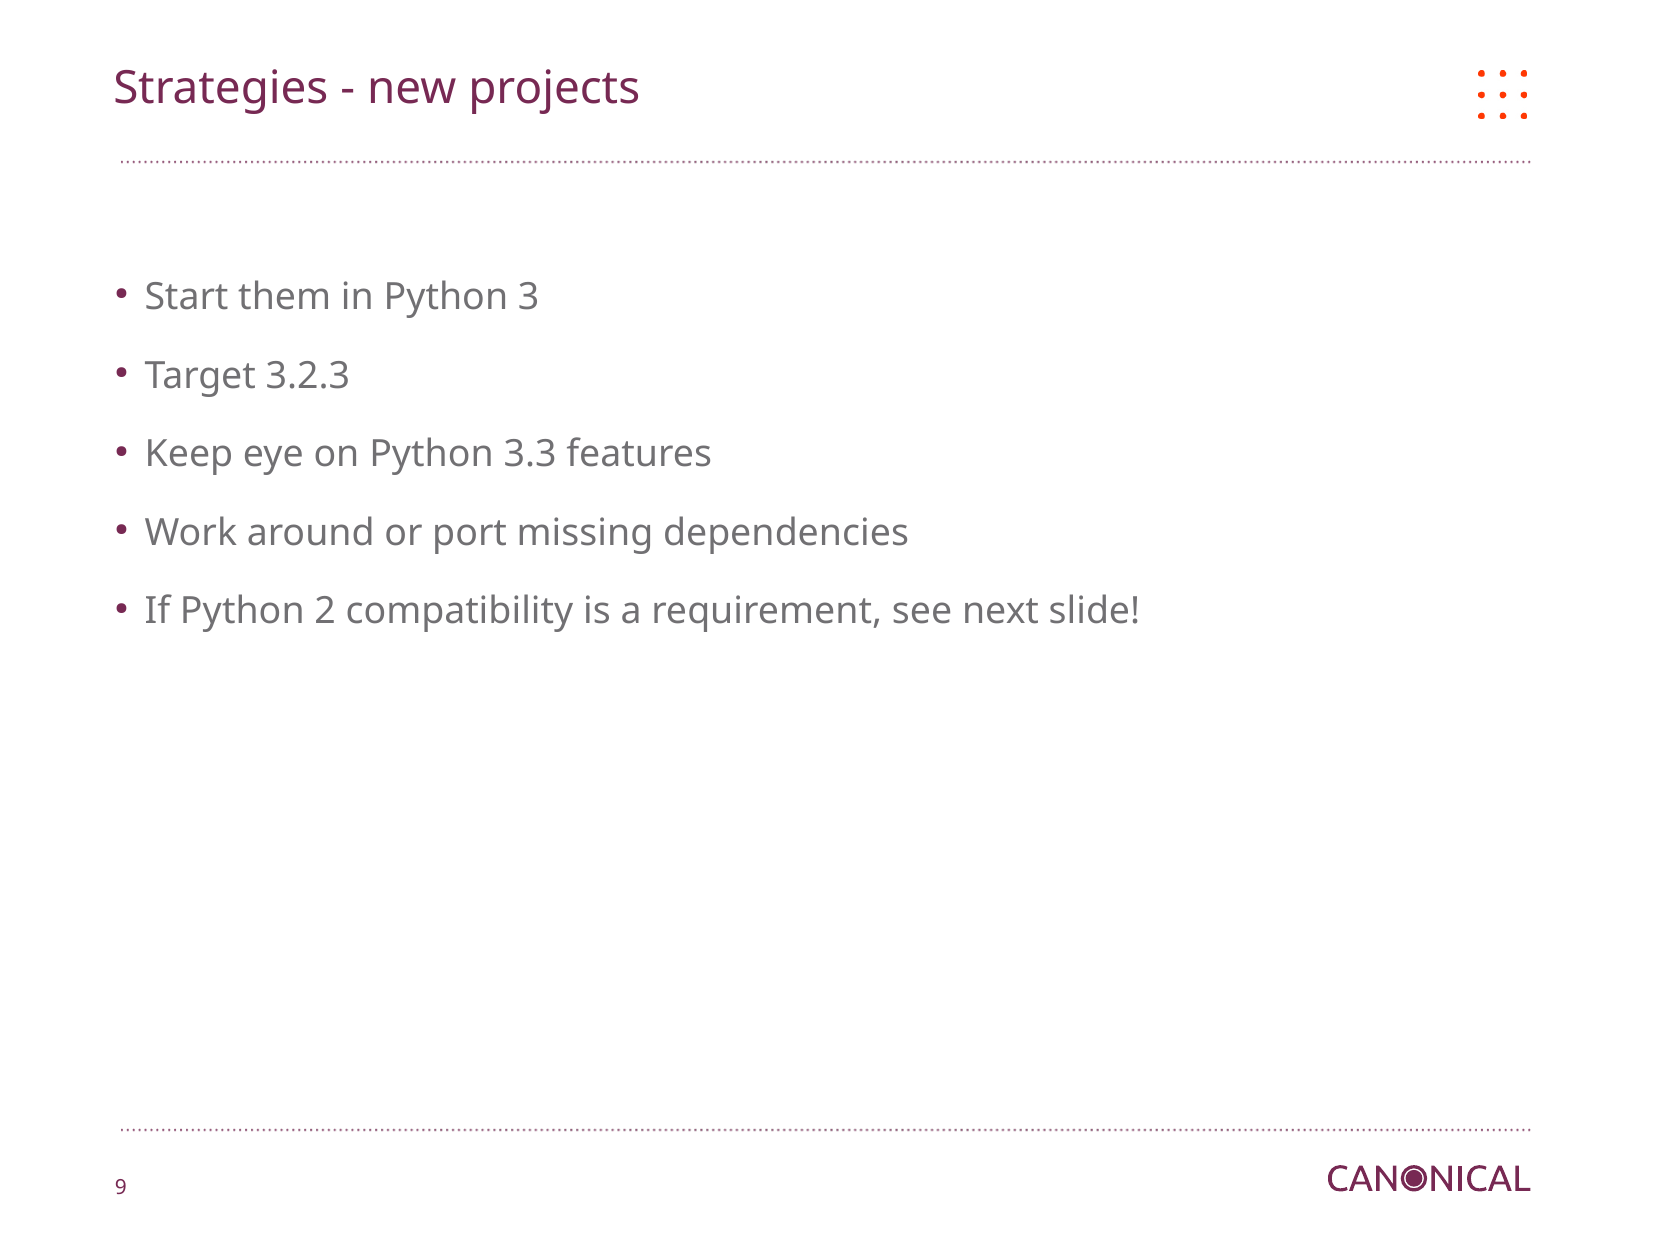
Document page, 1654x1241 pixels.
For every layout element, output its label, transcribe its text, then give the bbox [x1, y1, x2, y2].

picture [111, 159, 1533, 166]
title Strategies - new projects [113, 64, 1382, 107]
list Start them in Python 3 Target 3.2.3 Keep eye on Python 3.3 features Work around or port missing dependencies If Python 2 compatibility is a requirement, see next slide! [115, 256, 1540, 977]
picture [1478, 70, 1527, 119]
picture [111, 1127, 1533, 1134]
